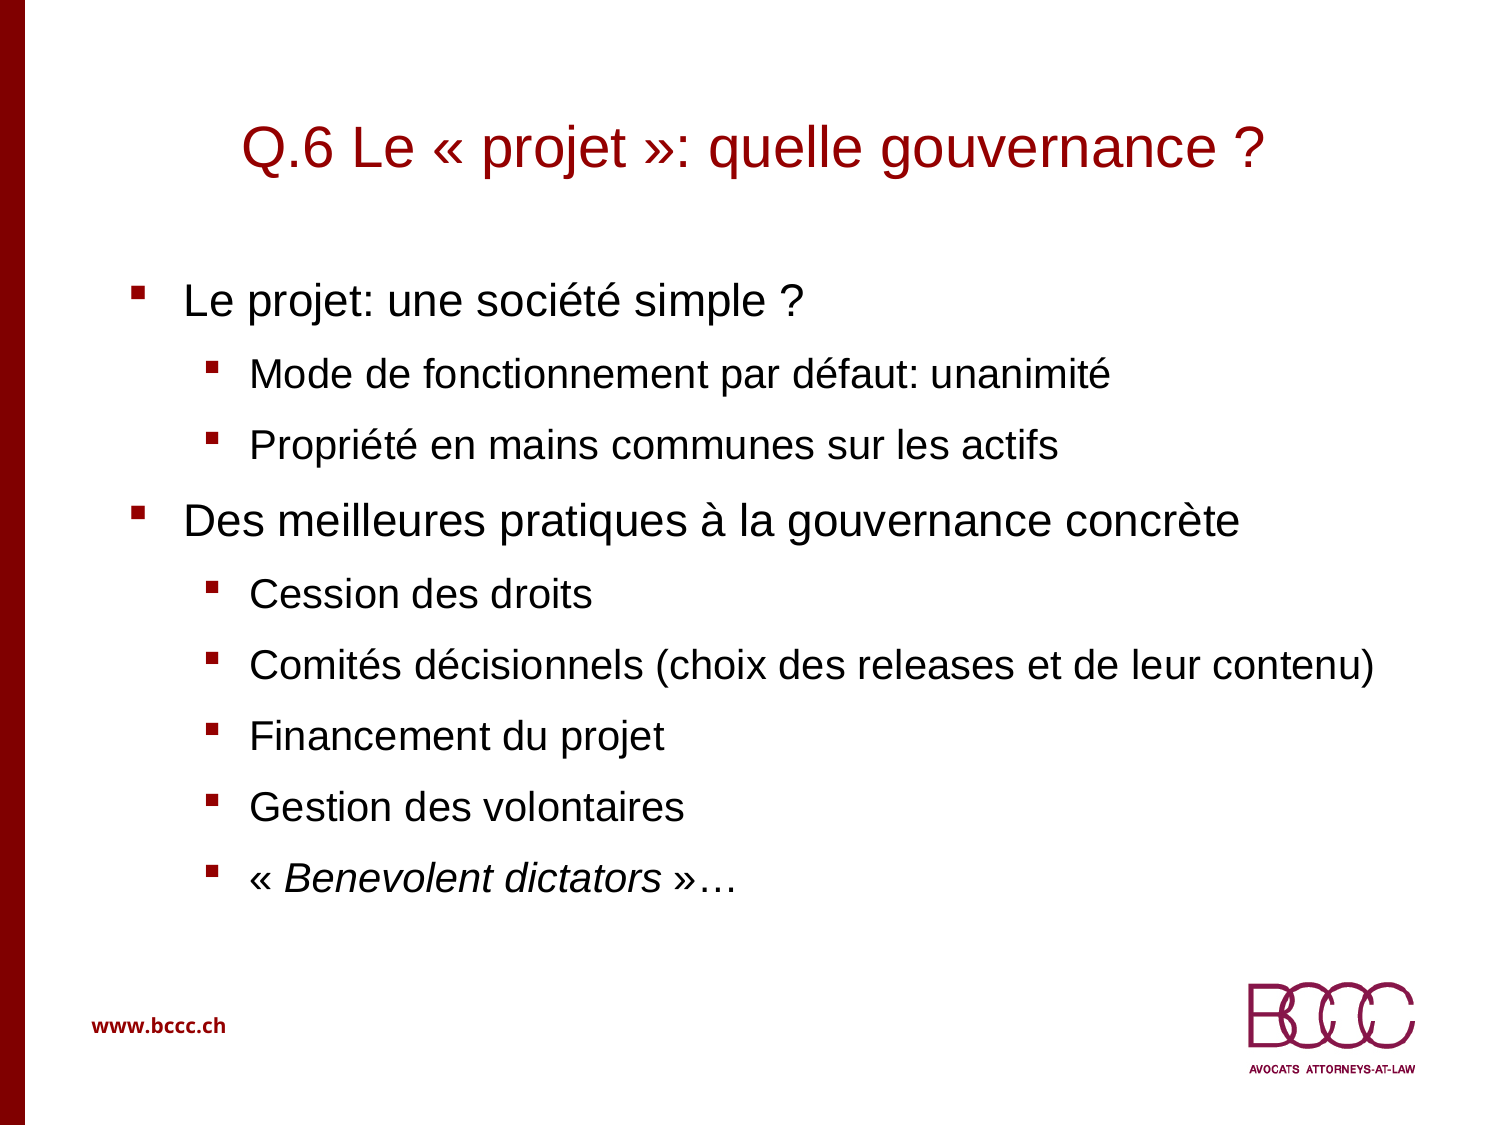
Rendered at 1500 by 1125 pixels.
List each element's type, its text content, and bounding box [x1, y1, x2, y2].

title Q.6 Le « projet »: quelle gouvernance ? [117, 81, 1393, 208]
list Le projet: une société simple ? Mode de fonctionnement par défaut: unanimité Propriété en mains communes sur les actifs Des meilleures pratiques à la gouvernance concrète Cession des droits Comités décisionnels (choix des releases et de leur contenu) Financement du projet Gestion des volontaires « Benevolent dictators »… [112, 269, 1413, 1101]
